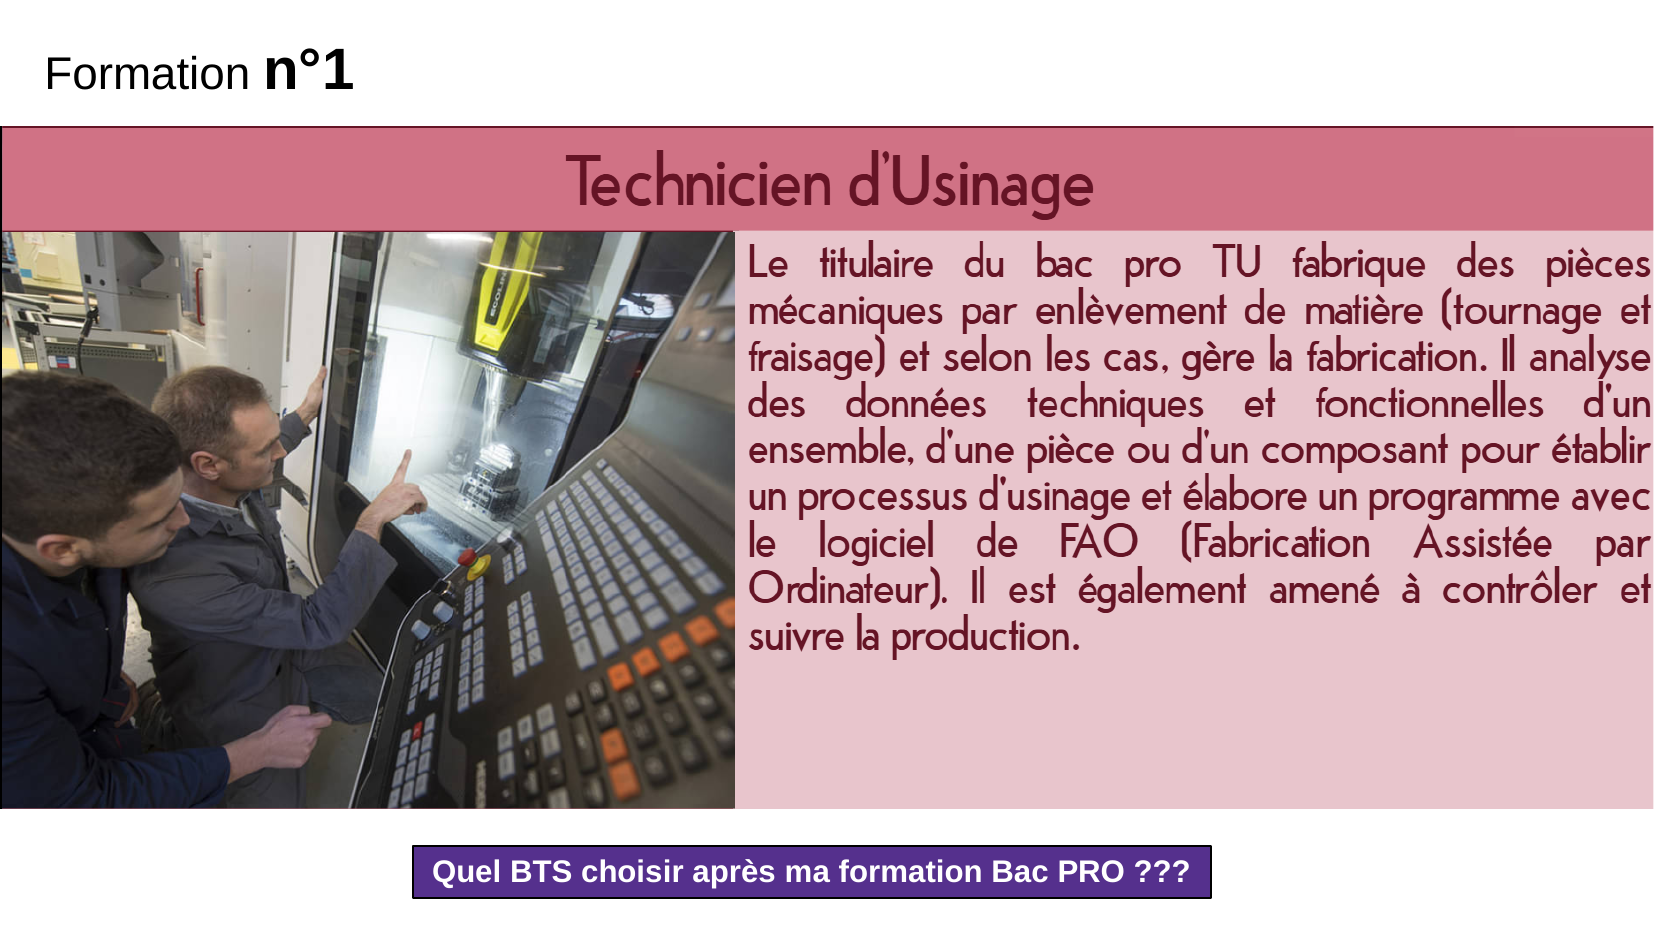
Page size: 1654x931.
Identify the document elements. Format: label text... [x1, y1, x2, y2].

picture [0, 126, 1654, 809]
text_box Formation n°1 [29, 29, 473, 110]
text_box Quel BTS choisir après ma formation Bac PRO ??? [413, 846, 1211, 898]
